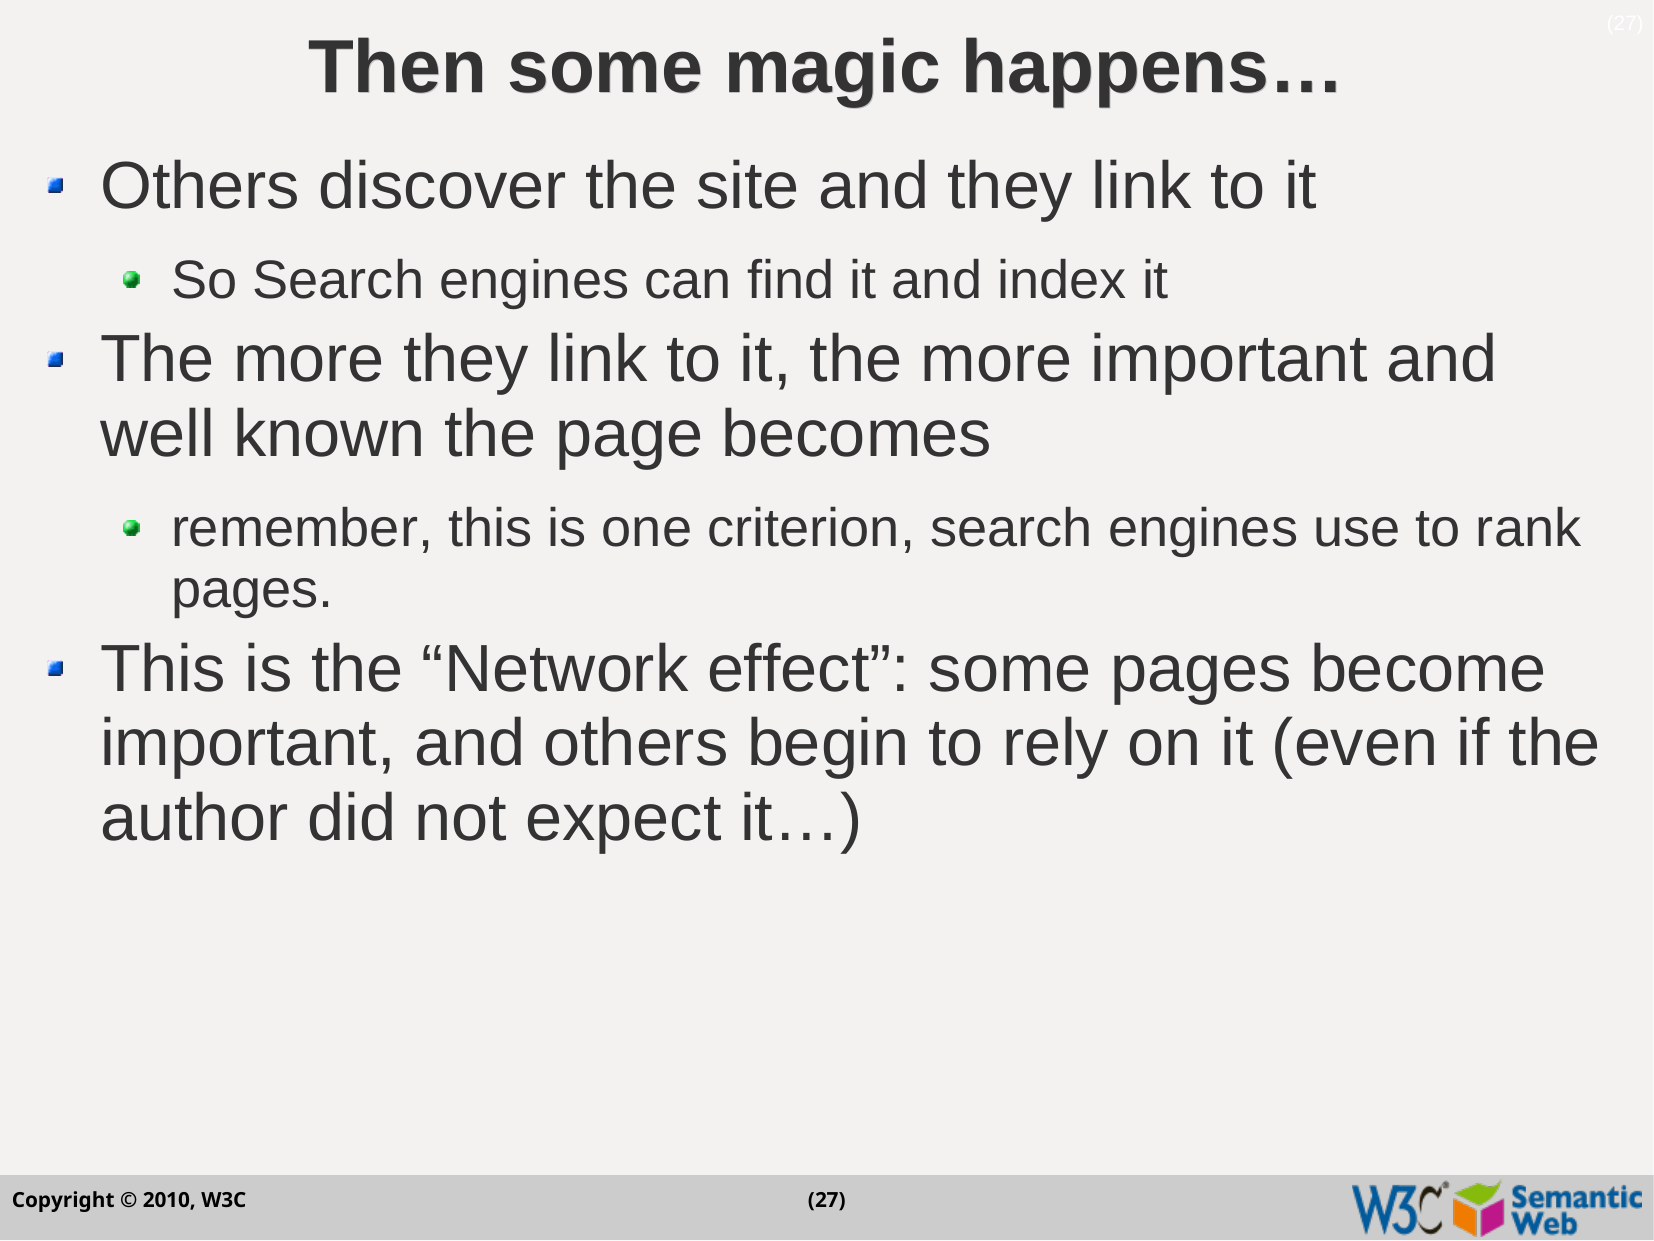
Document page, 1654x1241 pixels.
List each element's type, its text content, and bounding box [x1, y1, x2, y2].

picture [1352, 1178, 1642, 1237]
title Then some magic happens… [0, 5, 1654, 125]
list Others discover the site and they link to it So Search engines can find it and index it The more they link to it, the more important and well known the page becomes remember, this is one criterion, search engines use to rank pages. This is the “Network effect”: some pages become important, and others begin to rely on it (even if the author did not expect it…) [29, 147, 1624, 1134]
